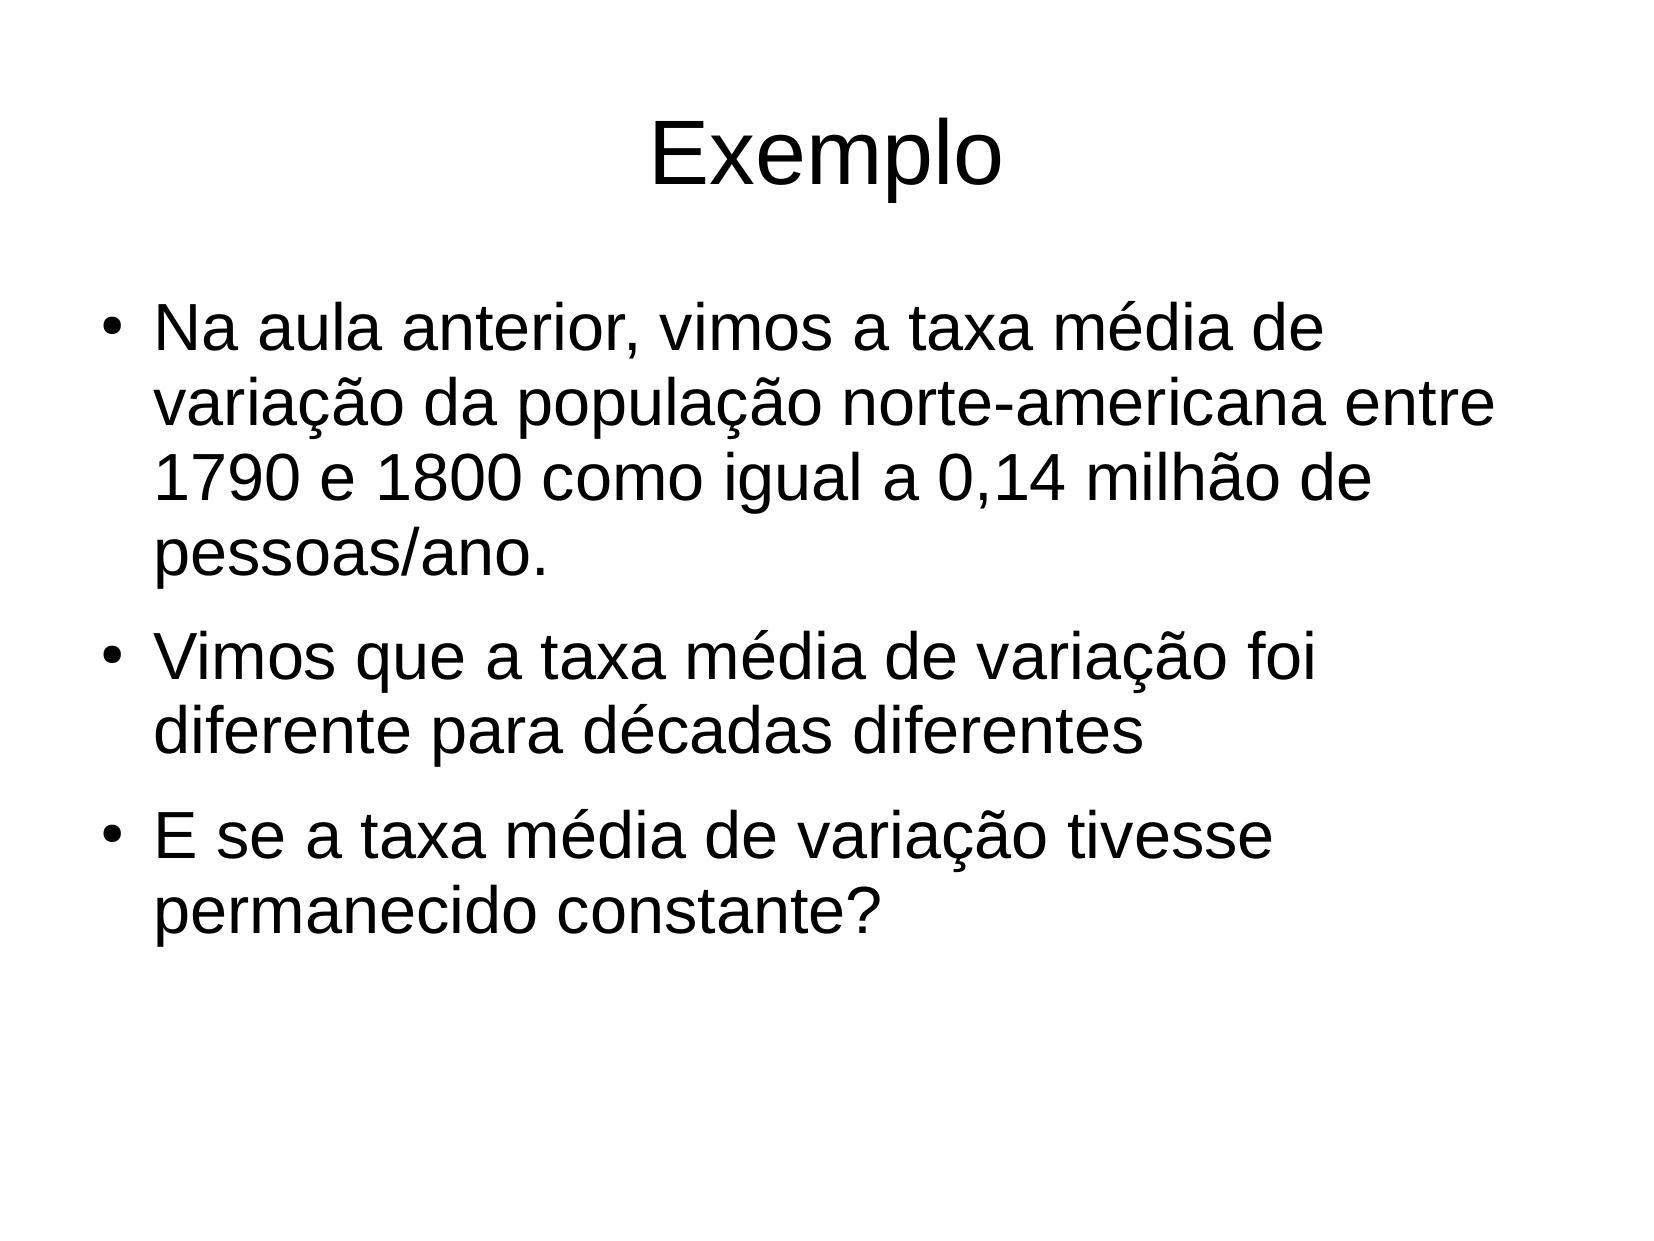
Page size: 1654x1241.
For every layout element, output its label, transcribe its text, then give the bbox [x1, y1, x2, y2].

list Na aula anterior, vimos a taxa média de variação da população norte-americana entre 1790 e 1800 como igual a 0,14 milhão de pessoas/ano. Vimos que a taxa média de variação foi diferente para décadas diferentes E se a taxa média de variação tivesse permanecido constante? [82, 290, 1571, 1010]
title Exemplo [82, 49, 1571, 257]
